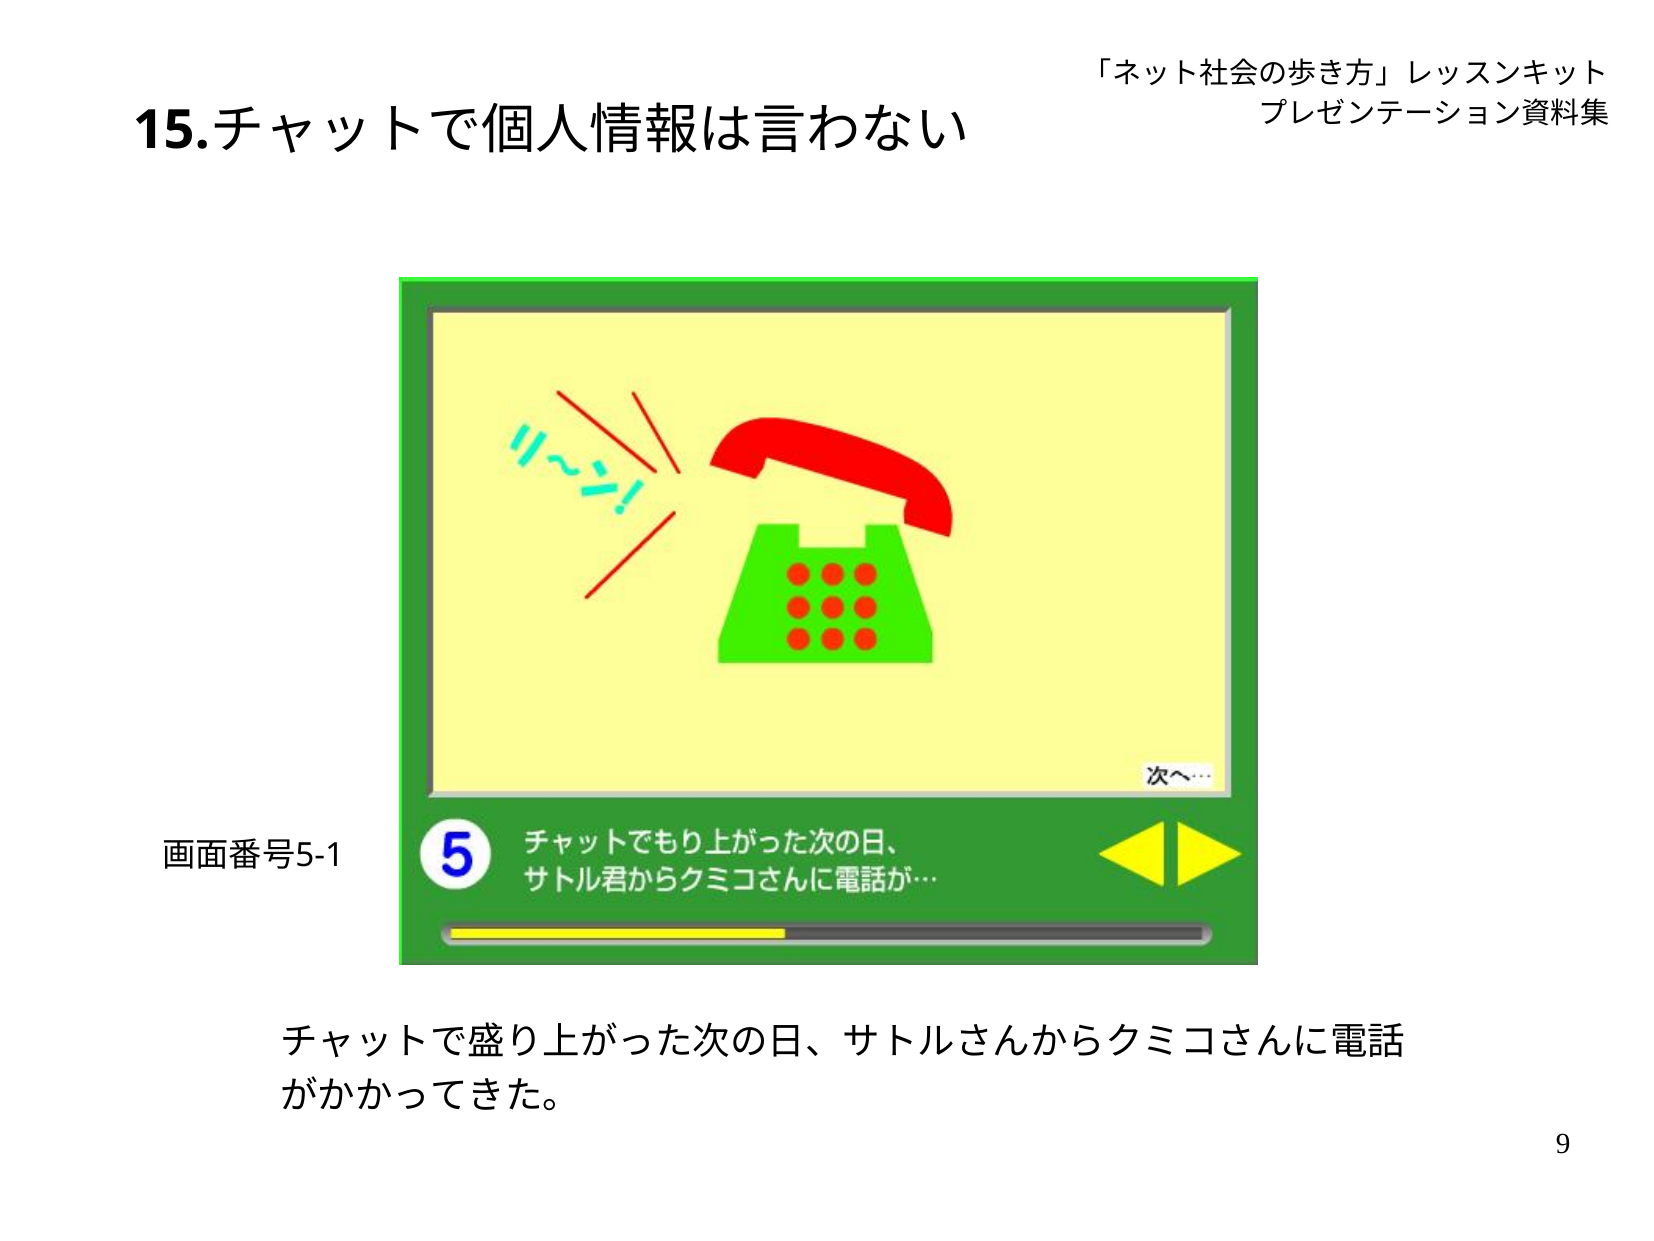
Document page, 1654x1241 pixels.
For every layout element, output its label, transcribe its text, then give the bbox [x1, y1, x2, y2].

text_box 画面番号5-1 [147, 826, 384, 882]
picture [399, 277, 1258, 965]
text_box 「ネット社会の歩き方」レッスンキット プレゼンテーション資料集 [1062, 44, 1625, 139]
text_box チャットで盛り上がった次の日、サトルさんからクミコさんに電話がかかってきた。 [265, 1003, 1447, 1128]
text_box 15.チャットで個人情報は言わない [118, 88, 1241, 169]
